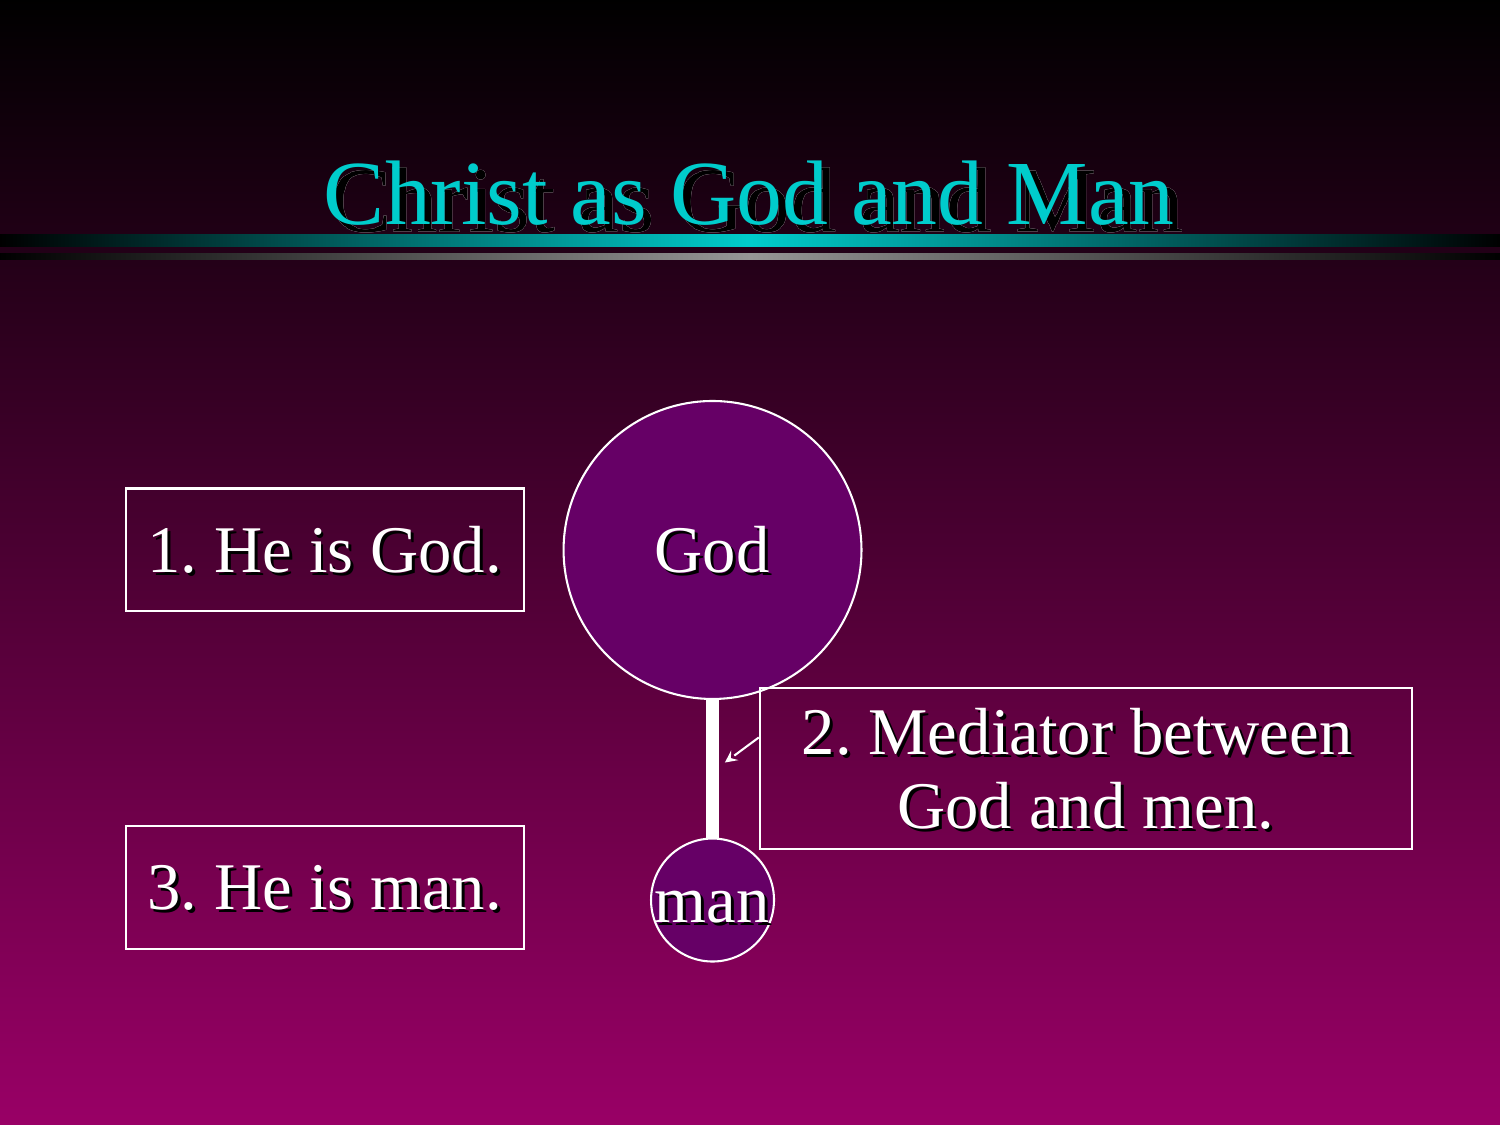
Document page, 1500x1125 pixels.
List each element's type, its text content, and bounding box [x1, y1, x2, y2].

text_box man [651, 838, 775, 962]
text_box 2. Mediator between God and men. [759, 688, 1413, 849]
title Christ as God and Man [150, 135, 1351, 253]
text_box God [563, 400, 862, 699]
text_box 3. He is man. [126, 826, 524, 949]
text_box 1. He is God. [126, 488, 524, 612]
